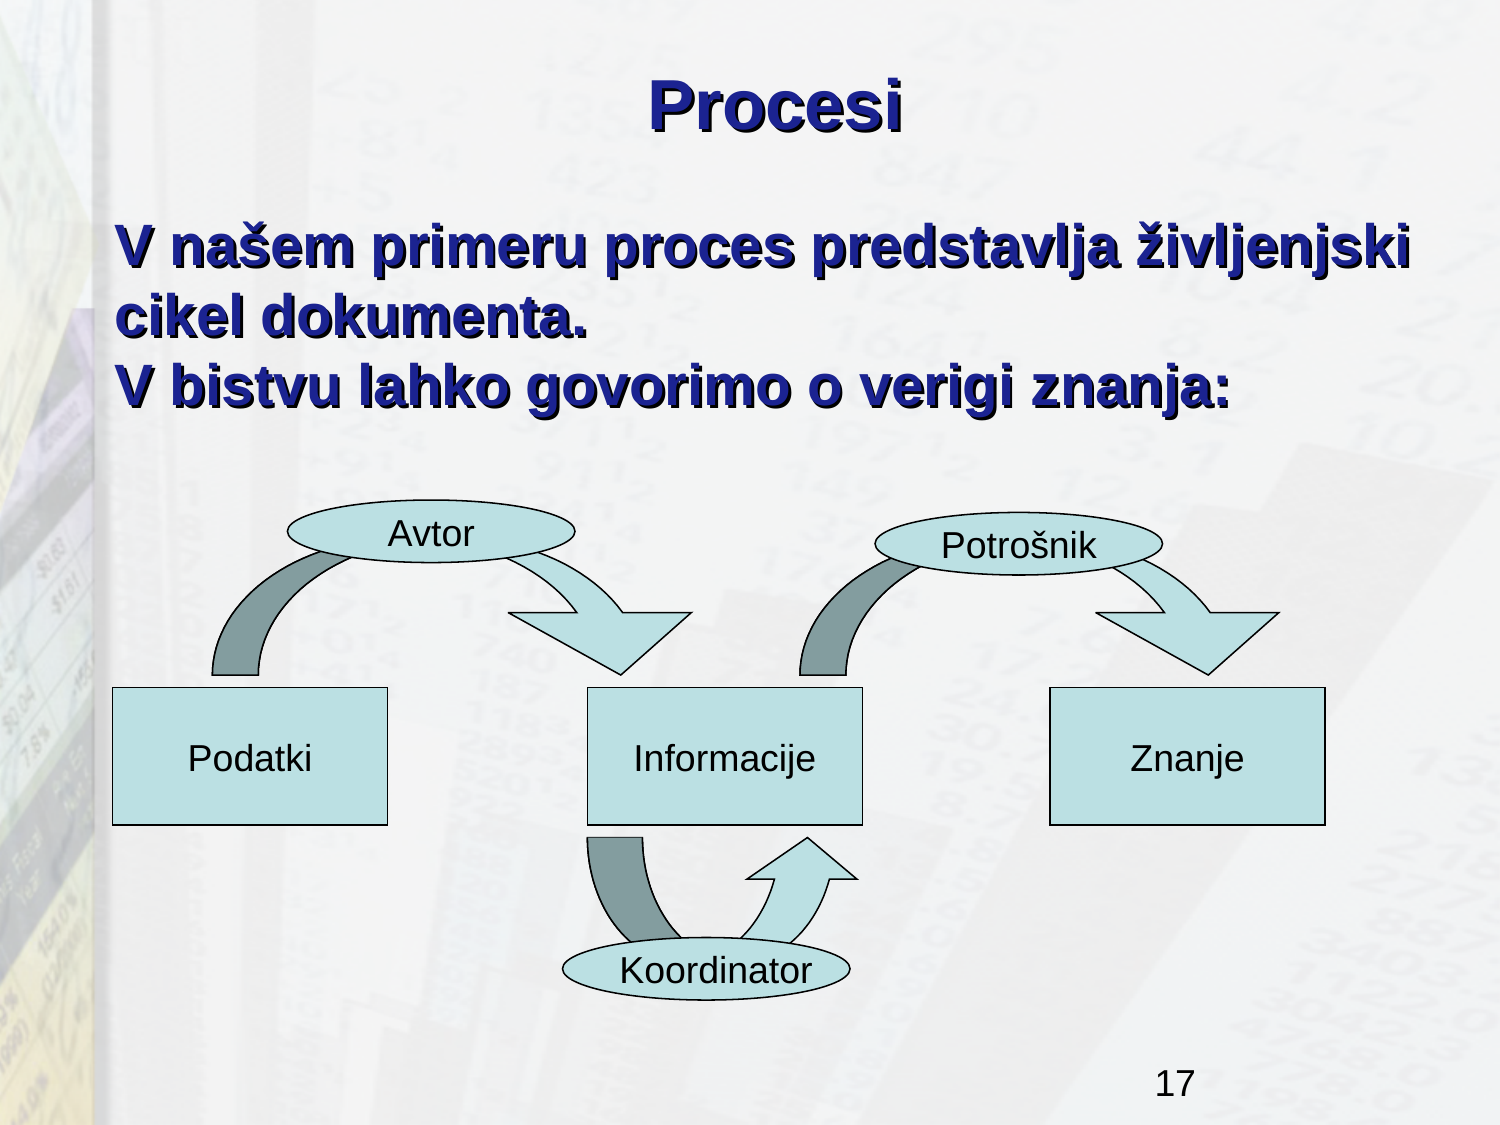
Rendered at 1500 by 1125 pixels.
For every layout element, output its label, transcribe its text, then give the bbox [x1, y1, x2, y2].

text_box [740, 837, 857, 943]
text_box Potrošnik [875, 512, 1163, 576]
text_box Podatki [112, 687, 388, 826]
title Procesi [100, 7, 1451, 195]
text_box Znanje [1049, 687, 1325, 826]
text_box Informacije [587, 687, 863, 826]
text_box Avtor [287, 500, 576, 563]
text_box Koordinator [562, 937, 851, 1001]
list V našem primeru proces predstavlja življenjski cikel dokumenta. V bistvu lahko govorimo o verigi znanja: [100, 199, 1447, 463]
text_box [212, 552, 350, 676]
picture [0, 0, 1500, 1125]
text_box [587, 837, 681, 942]
text_box [800, 558, 920, 676]
text_box [1095, 560, 1279, 676]
text_box [506, 552, 692, 676]
